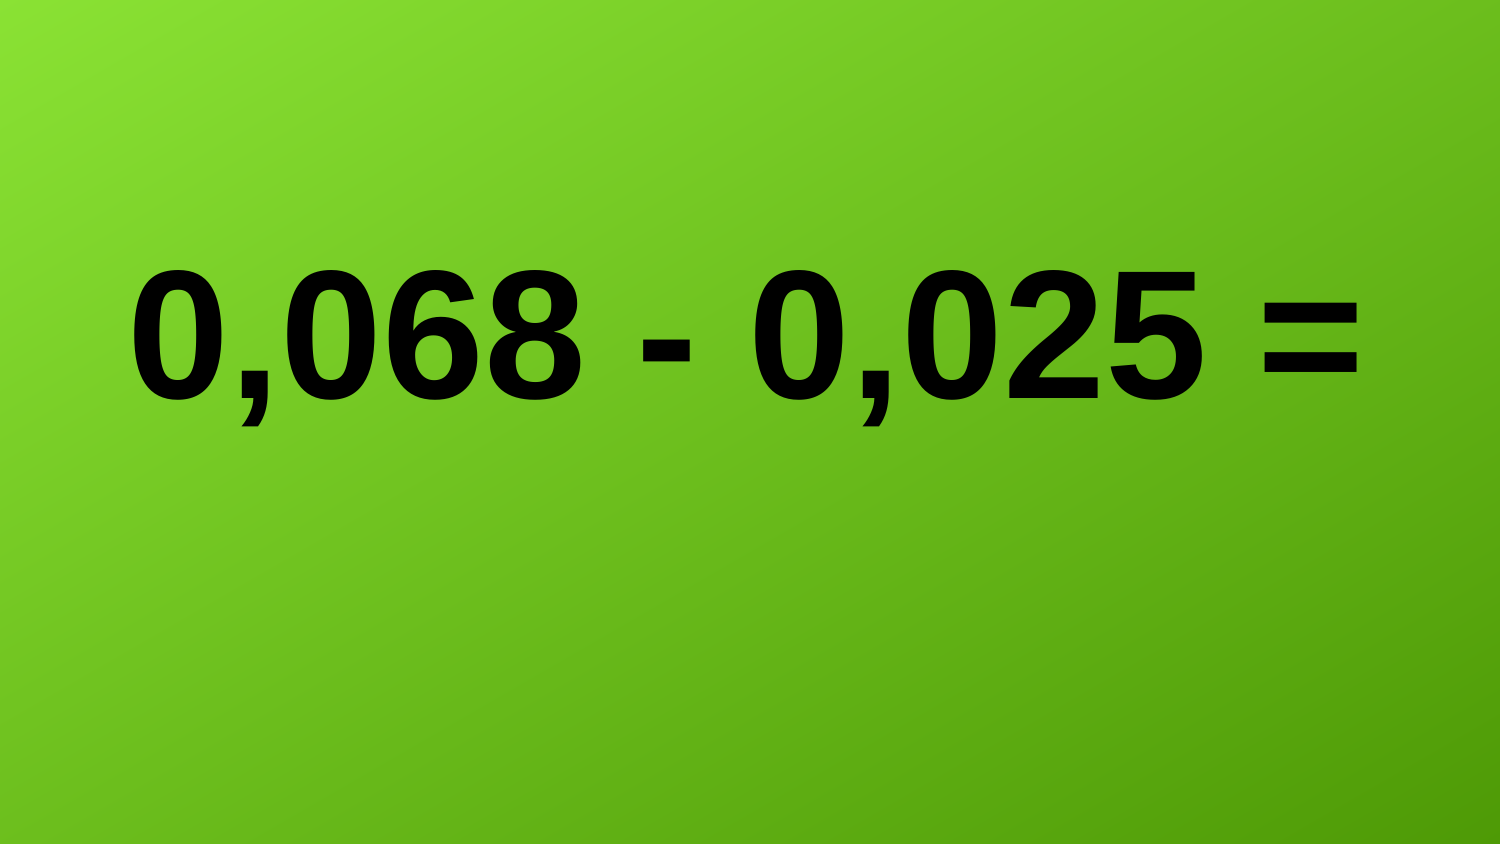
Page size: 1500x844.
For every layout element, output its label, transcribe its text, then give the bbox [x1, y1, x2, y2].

title 0,068 - 0,025 = [112, 259, 1388, 450]
